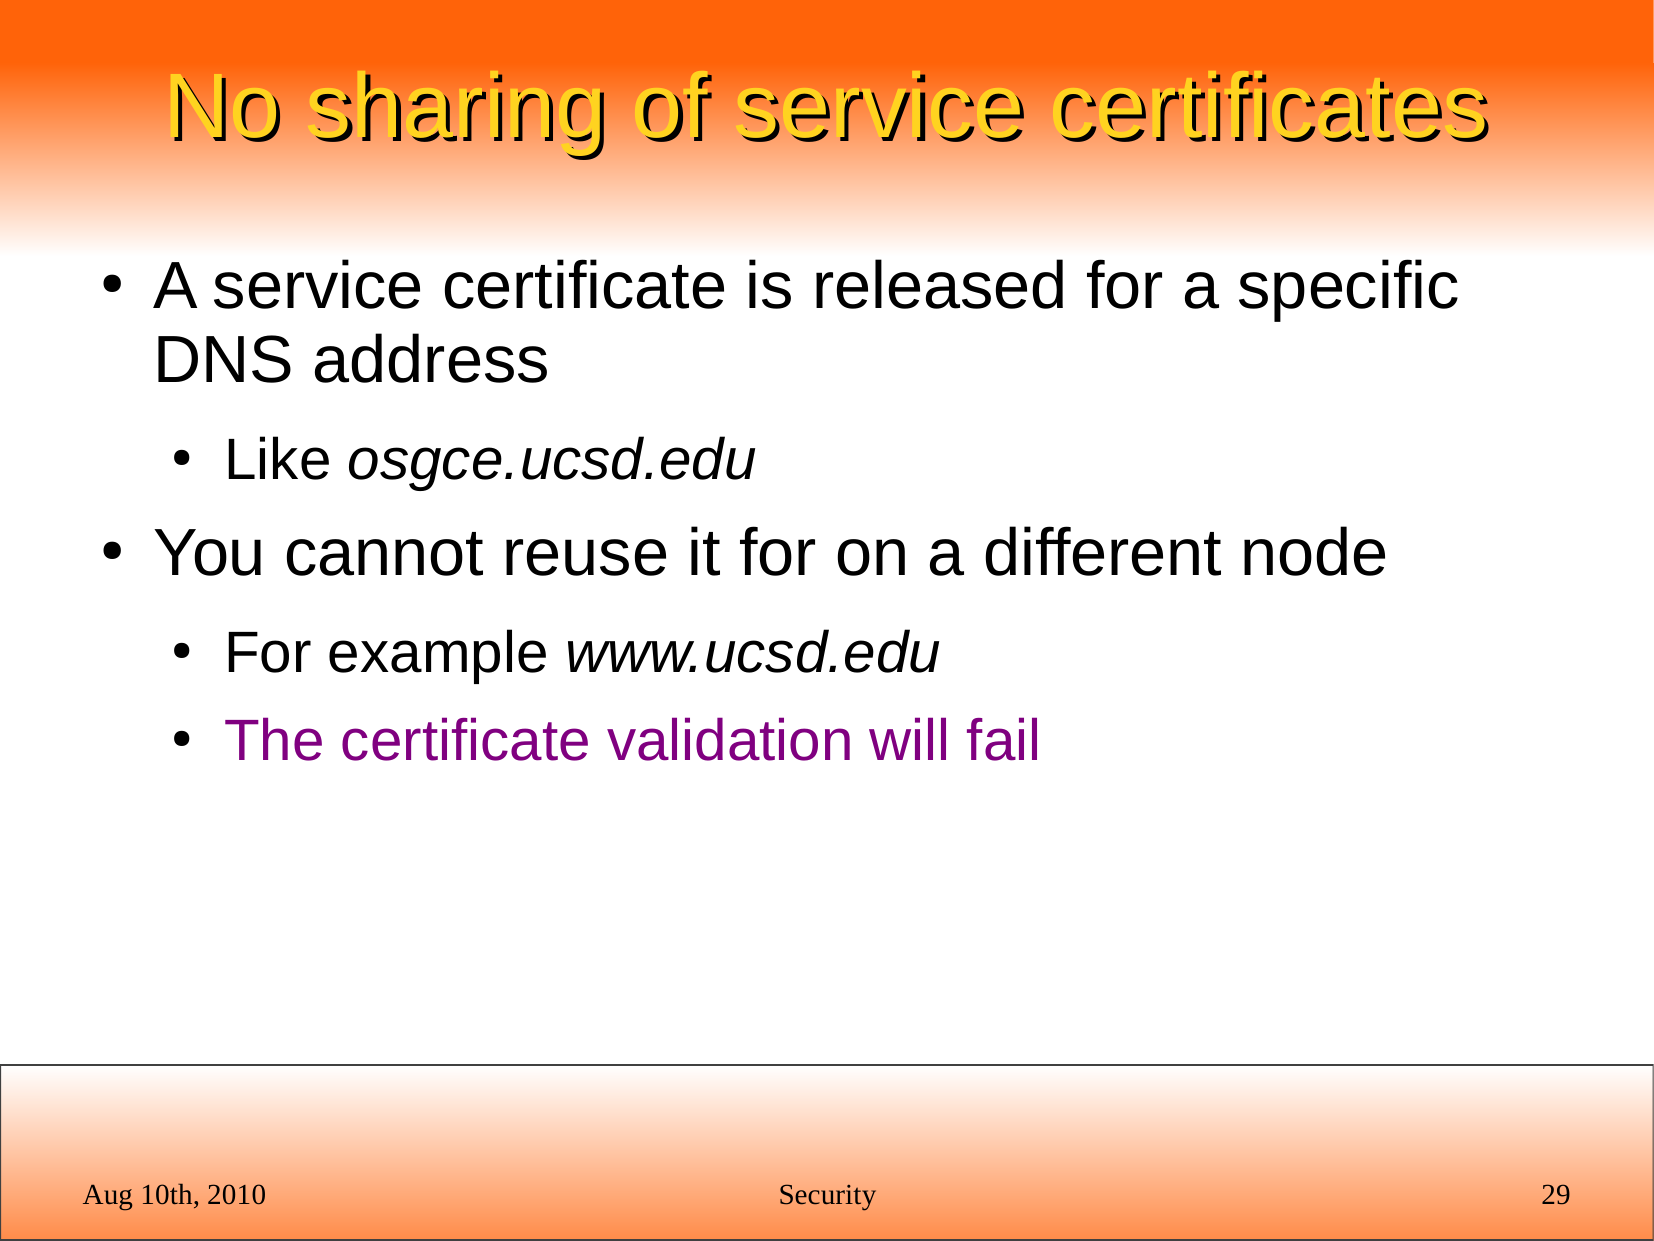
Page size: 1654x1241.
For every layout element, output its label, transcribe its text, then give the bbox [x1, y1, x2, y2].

title No sharing of service certificates [82, 9, 1571, 202]
list A service certificate is released for a specific DNS address Like osgce.ucsd.edu You cannot reuse it for on a different node For example www.ucsd.edu The certificate validation will fail [82, 247, 1571, 1067]
